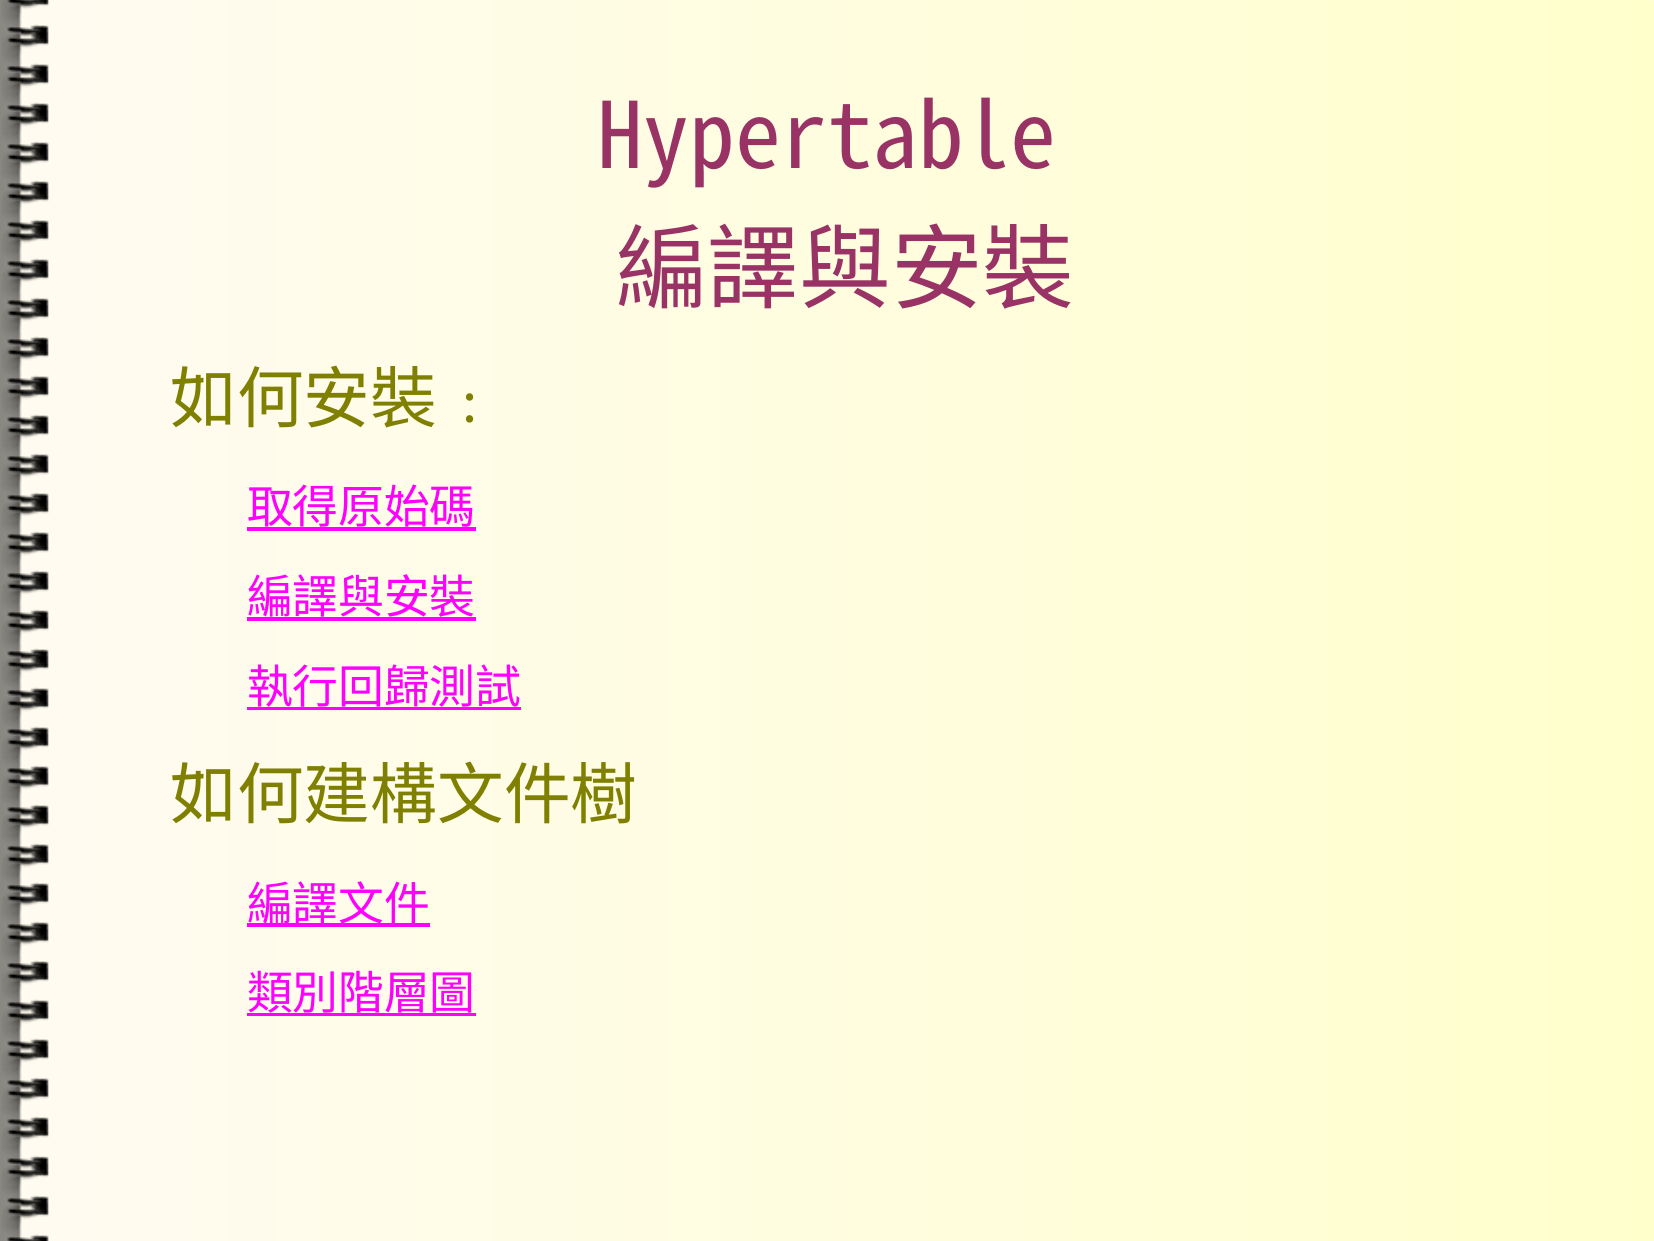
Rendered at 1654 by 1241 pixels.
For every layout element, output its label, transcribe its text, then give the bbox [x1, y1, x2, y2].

list 如何安裝: 取得原始碼 編譯與安裝 執行回歸測試 如何建構文件樹 編譯文件 類別階層圖 [152, 344, 1534, 1127]
title Hypertable 編譯與安裝 [121, 84, 1534, 305]
picture [0, 0, 1654, 1241]
